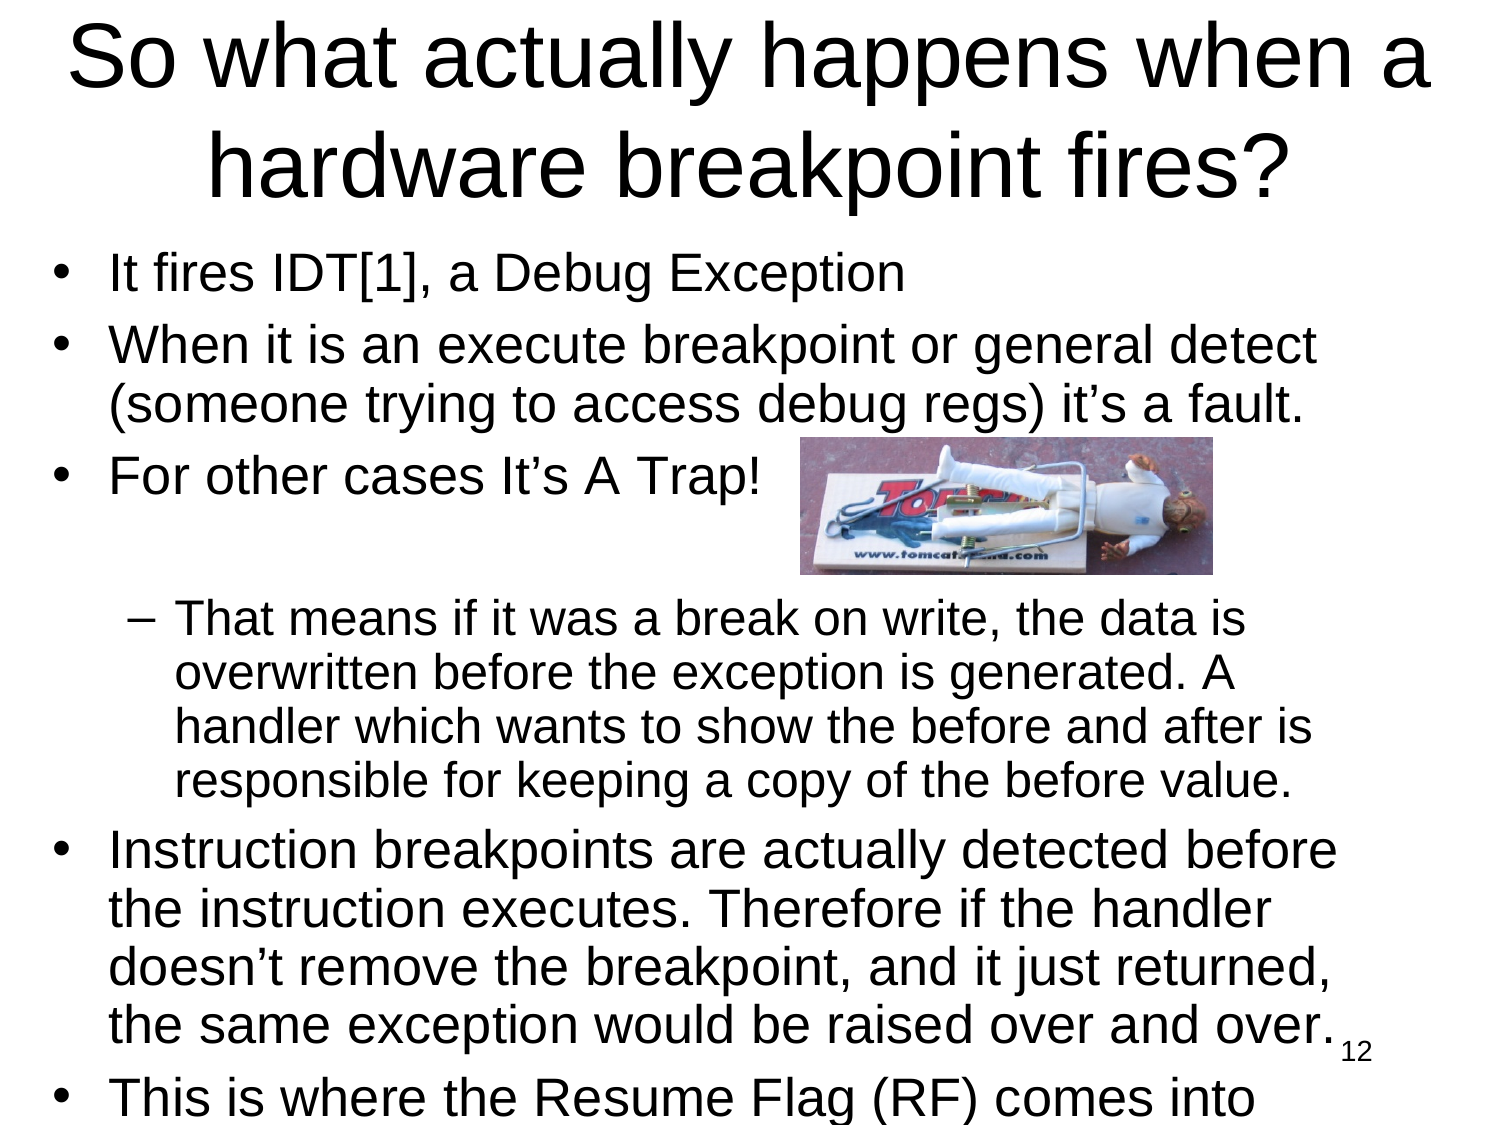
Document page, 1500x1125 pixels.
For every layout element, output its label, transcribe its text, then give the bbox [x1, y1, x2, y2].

list It fires IDT[1], a Debug Exception When it is an execute breakpoint or general detect (someone trying to access debug regs) it’s a fault. For other cases It’s A Trap! That means if it was a break on write, the data is overwritten before the exception is generated. A handler which wants to show the before and after is responsible for keeping a copy of the before value. Instruction breakpoints are actually detected before the instruction executes. Therefore if the handler doesn’t remove the breakpoint, and it just returned, the same exception would be raised over and over. This is where the Resume Flag (RF) comes into play [37, 237, 1388, 1125]
picture [800, 437, 1213, 576]
title So what actually happens when a hardware breakpoint fires? [0, 0, 1500, 224]
